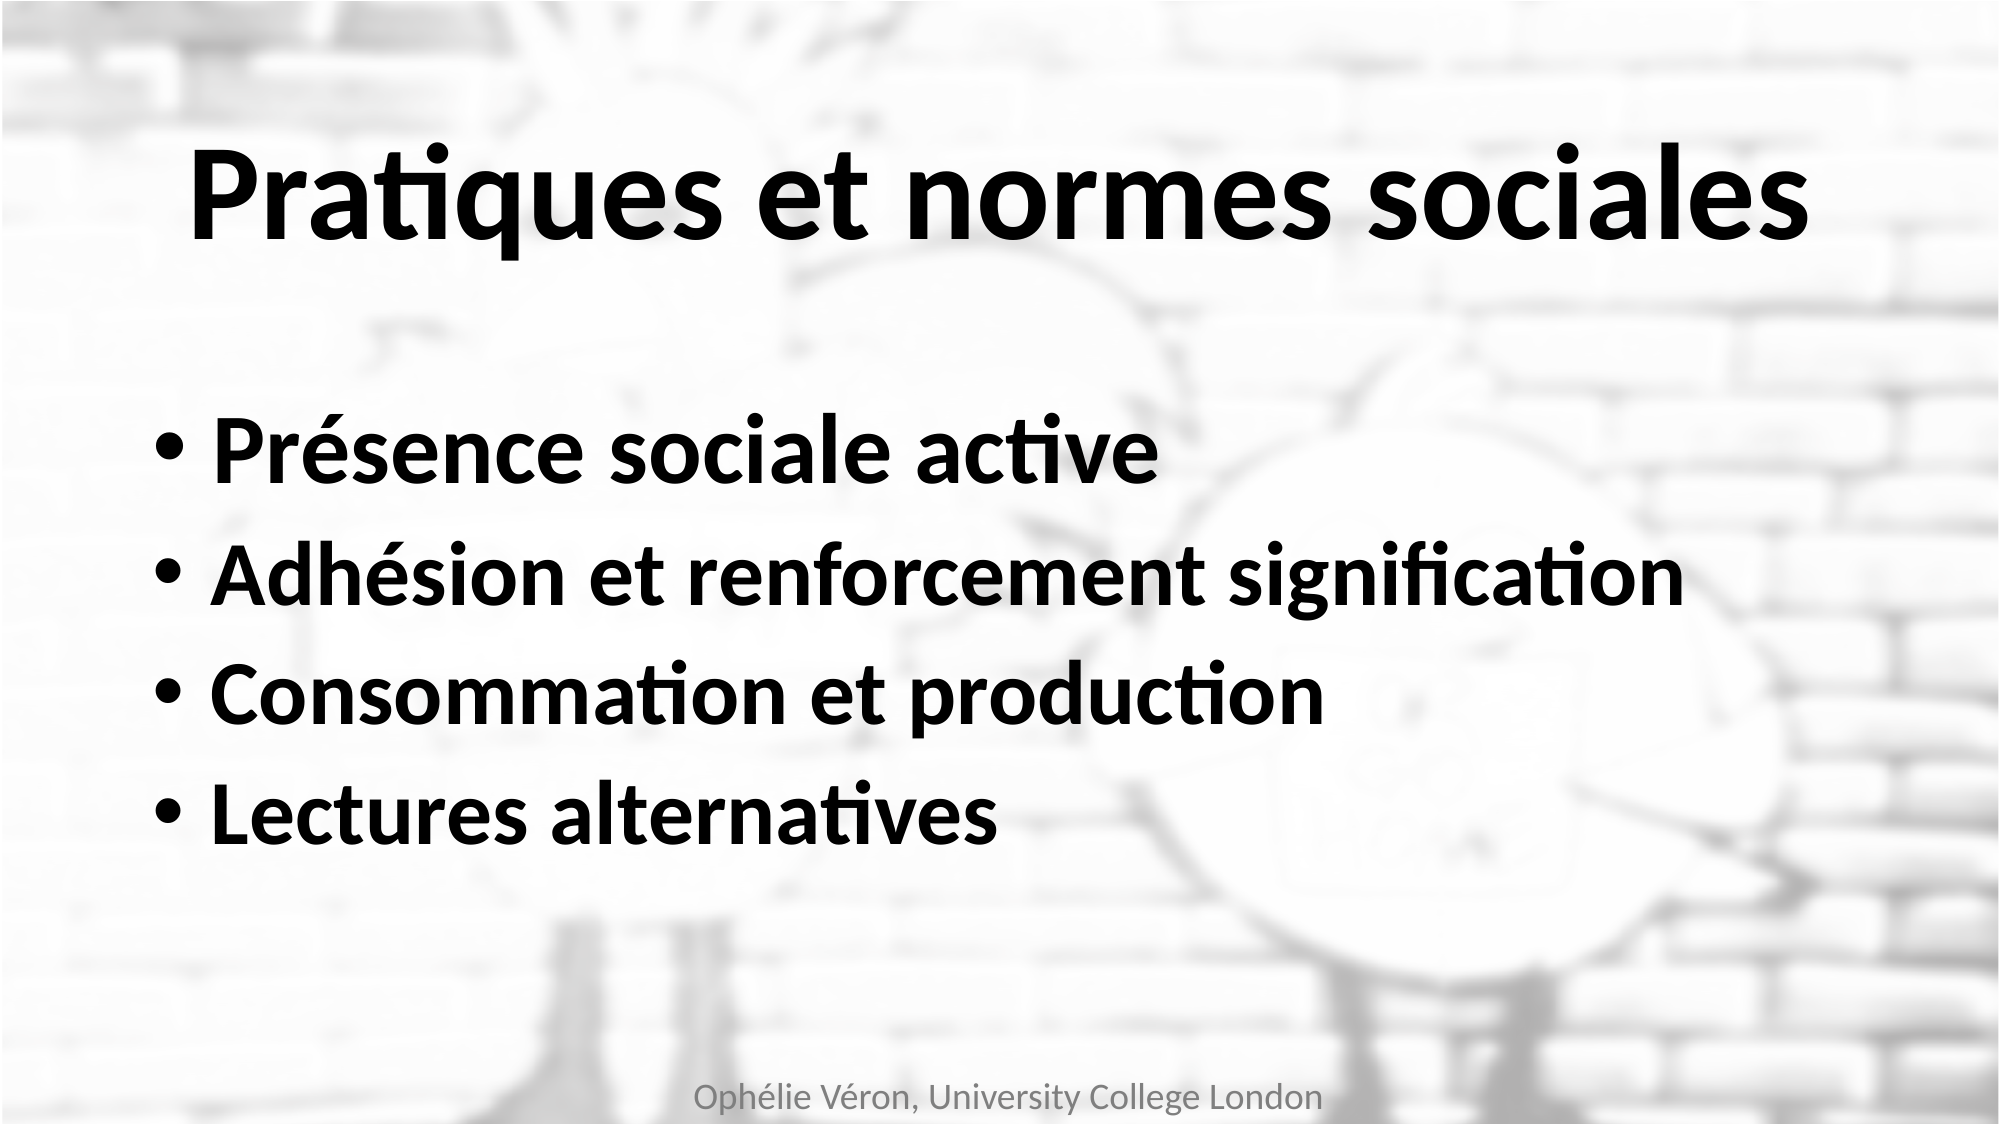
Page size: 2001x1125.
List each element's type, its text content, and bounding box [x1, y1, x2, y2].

picture [2, 1, 1999, 1124]
title Pratiques et normes sociales [137, 113, 1863, 278]
list Présence sociale active Adhésion et renforcement signification Consommation et production Lectures alternatives [137, 389, 1930, 1014]
text_box Ophélie Véron, University College London [678, 1064, 1348, 1125]
